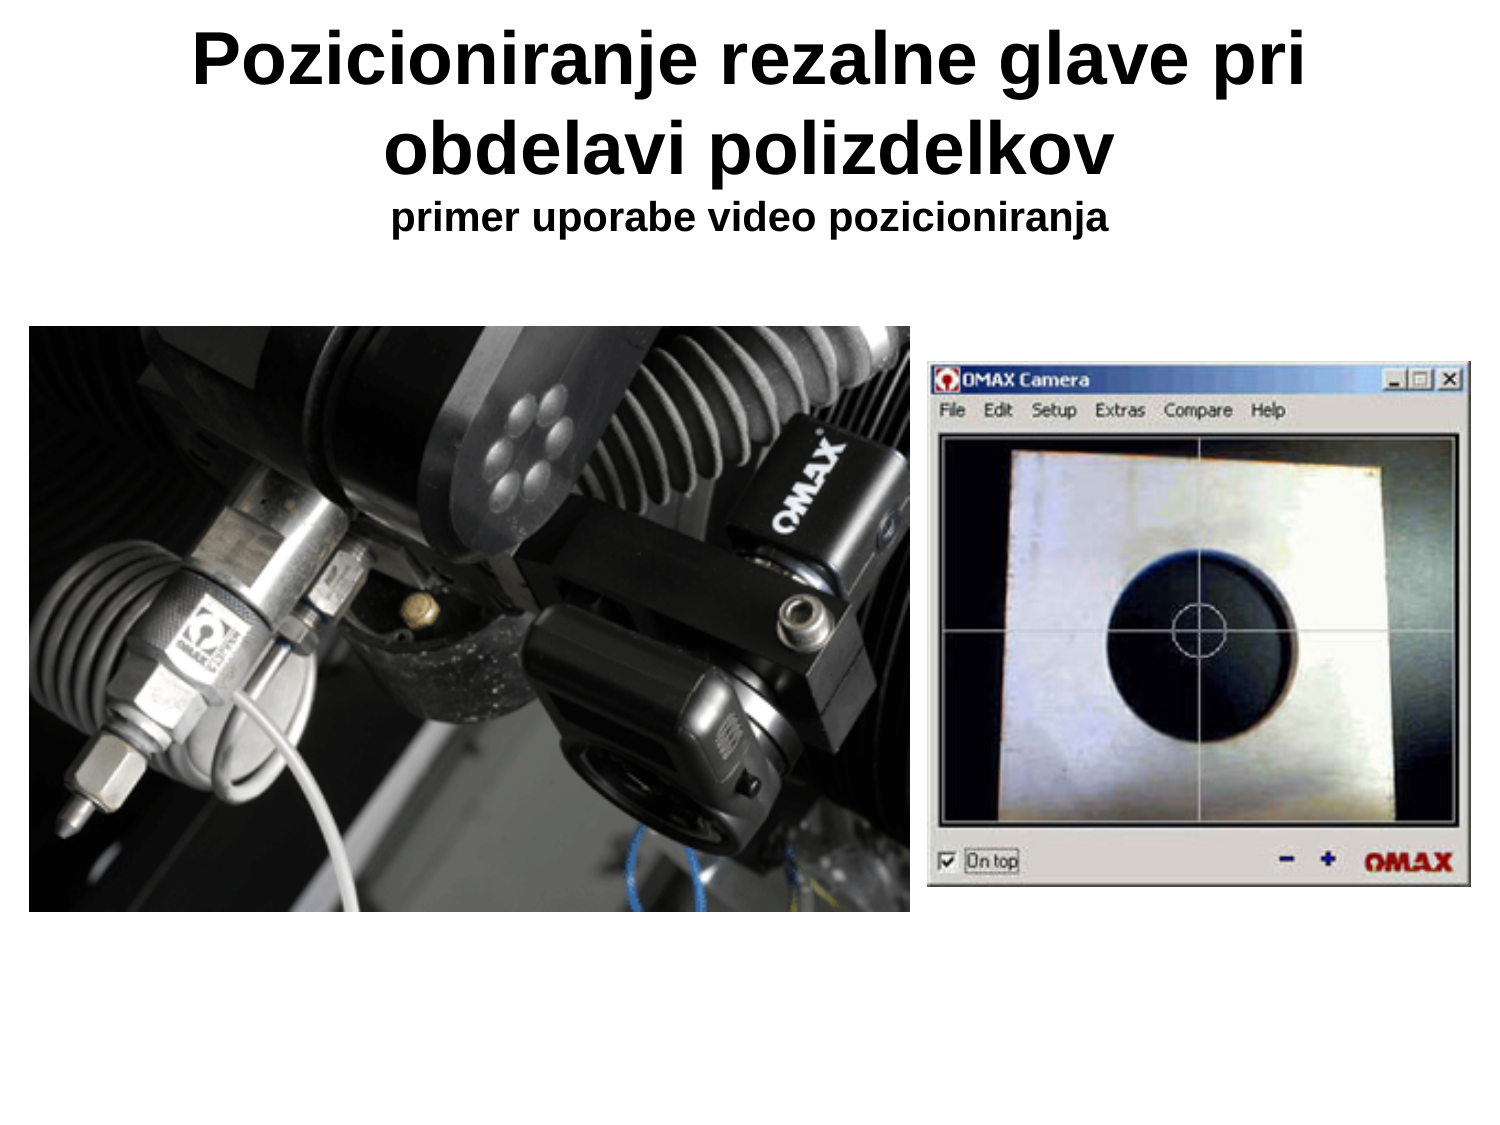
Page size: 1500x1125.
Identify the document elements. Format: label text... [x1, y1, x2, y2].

picture [29, 326, 910, 912]
picture [927, 361, 1471, 887]
title Pozicioniranje rezalne glave pri obdelavi polizdelkov primer uporabe video pozicioniranja [112, 31, 1388, 219]
